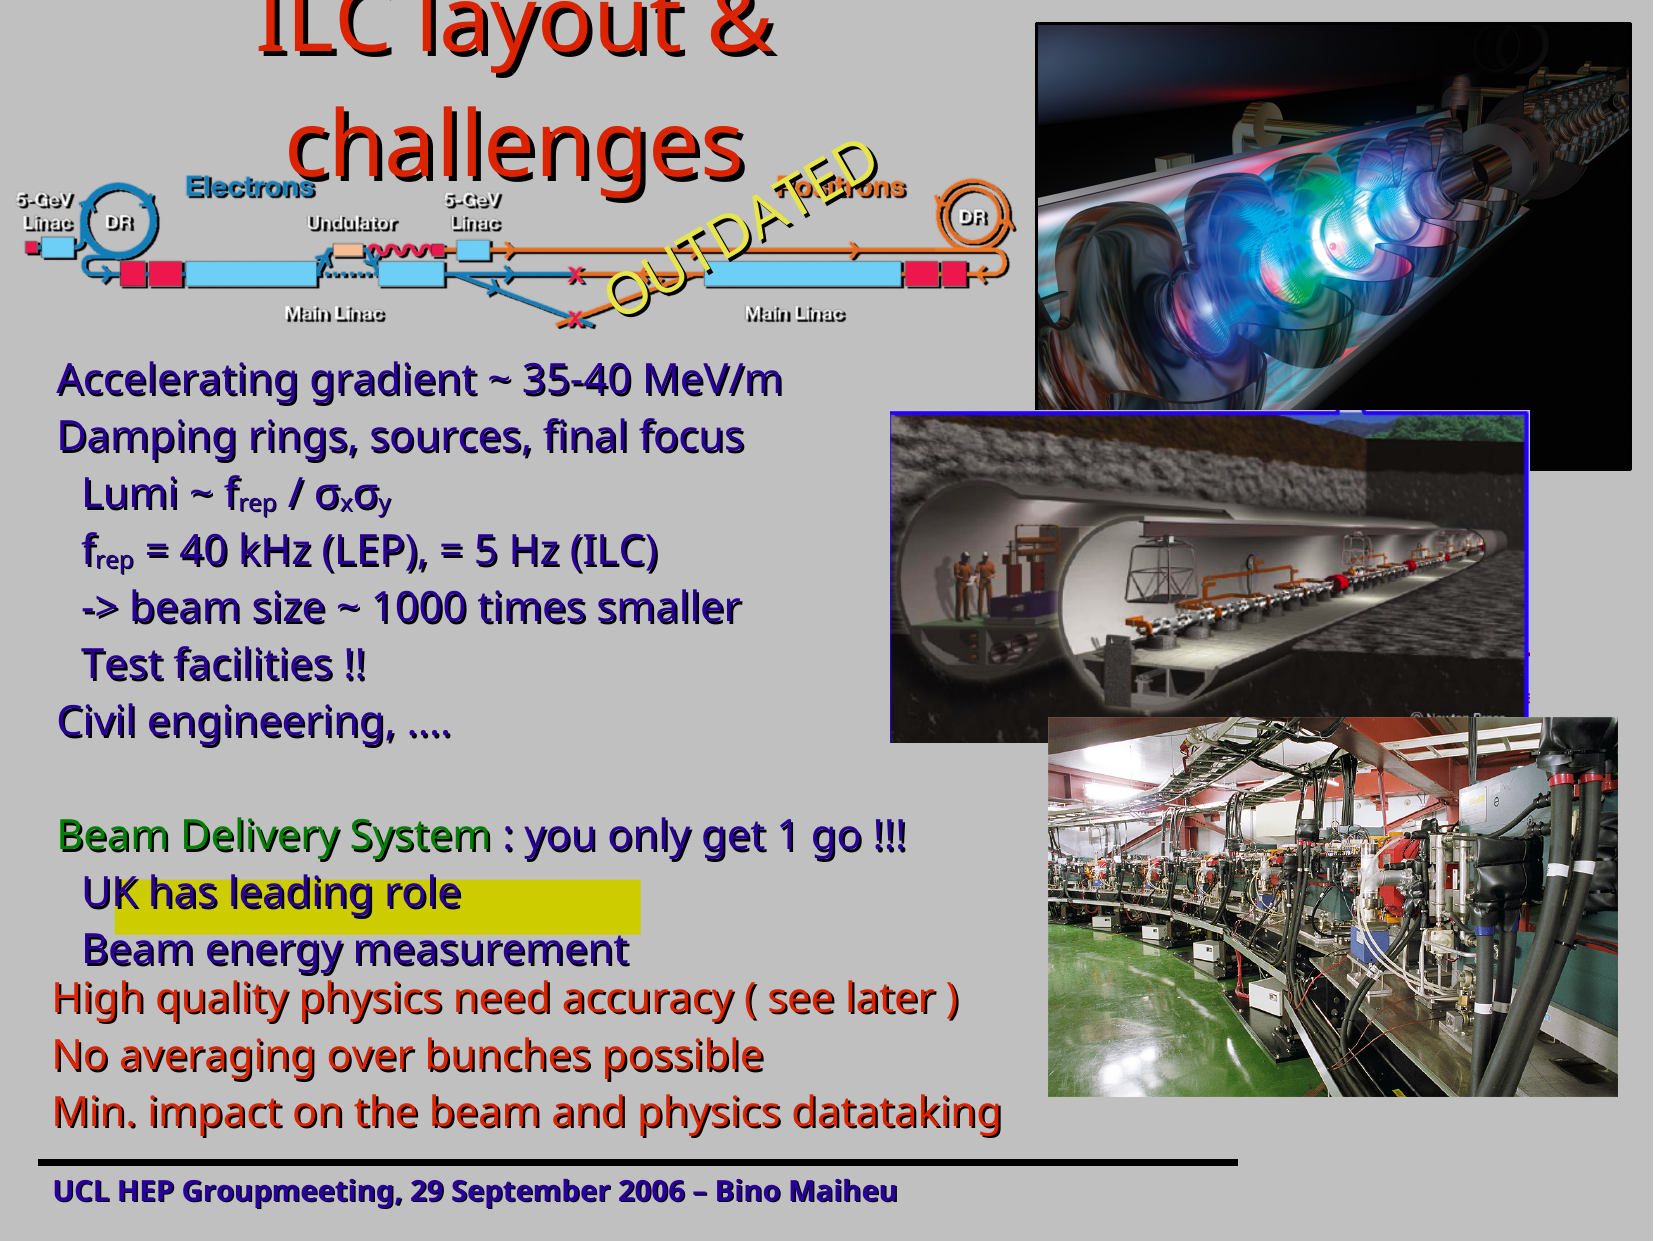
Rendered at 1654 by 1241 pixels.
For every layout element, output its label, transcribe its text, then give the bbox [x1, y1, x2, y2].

picture [0, 106, 852, 399]
text_box High quality physics need accuracy ( see later ) No averaging over bunches possible Min. impact on the beam and physics datataking [25, 960, 1067, 1127]
text_box OUTDATED [570, 95, 960, 420]
text_box UCL HEP Groupmeeting, 29 September 2006 – Bino Maiheu [37, 1162, 939, 1213]
title ILC layout & challenges [14, 17, 1014, 106]
text_box Accelerating gradient ~ 35-40 MeV/m Damping rings, sources, final focus Lumi ~ frep / σxσy frep = 40 kHz (LEP), = 5 Hz (ILC) -> beam size ~ 1000 times smaller Test facilities !! Civil engineering, .... Beam Delivery System : you only get 1 go !!! UK has leading role Beam energy measurement [30, 399, 919, 938]
picture [696, 25, 1629, 1097]
